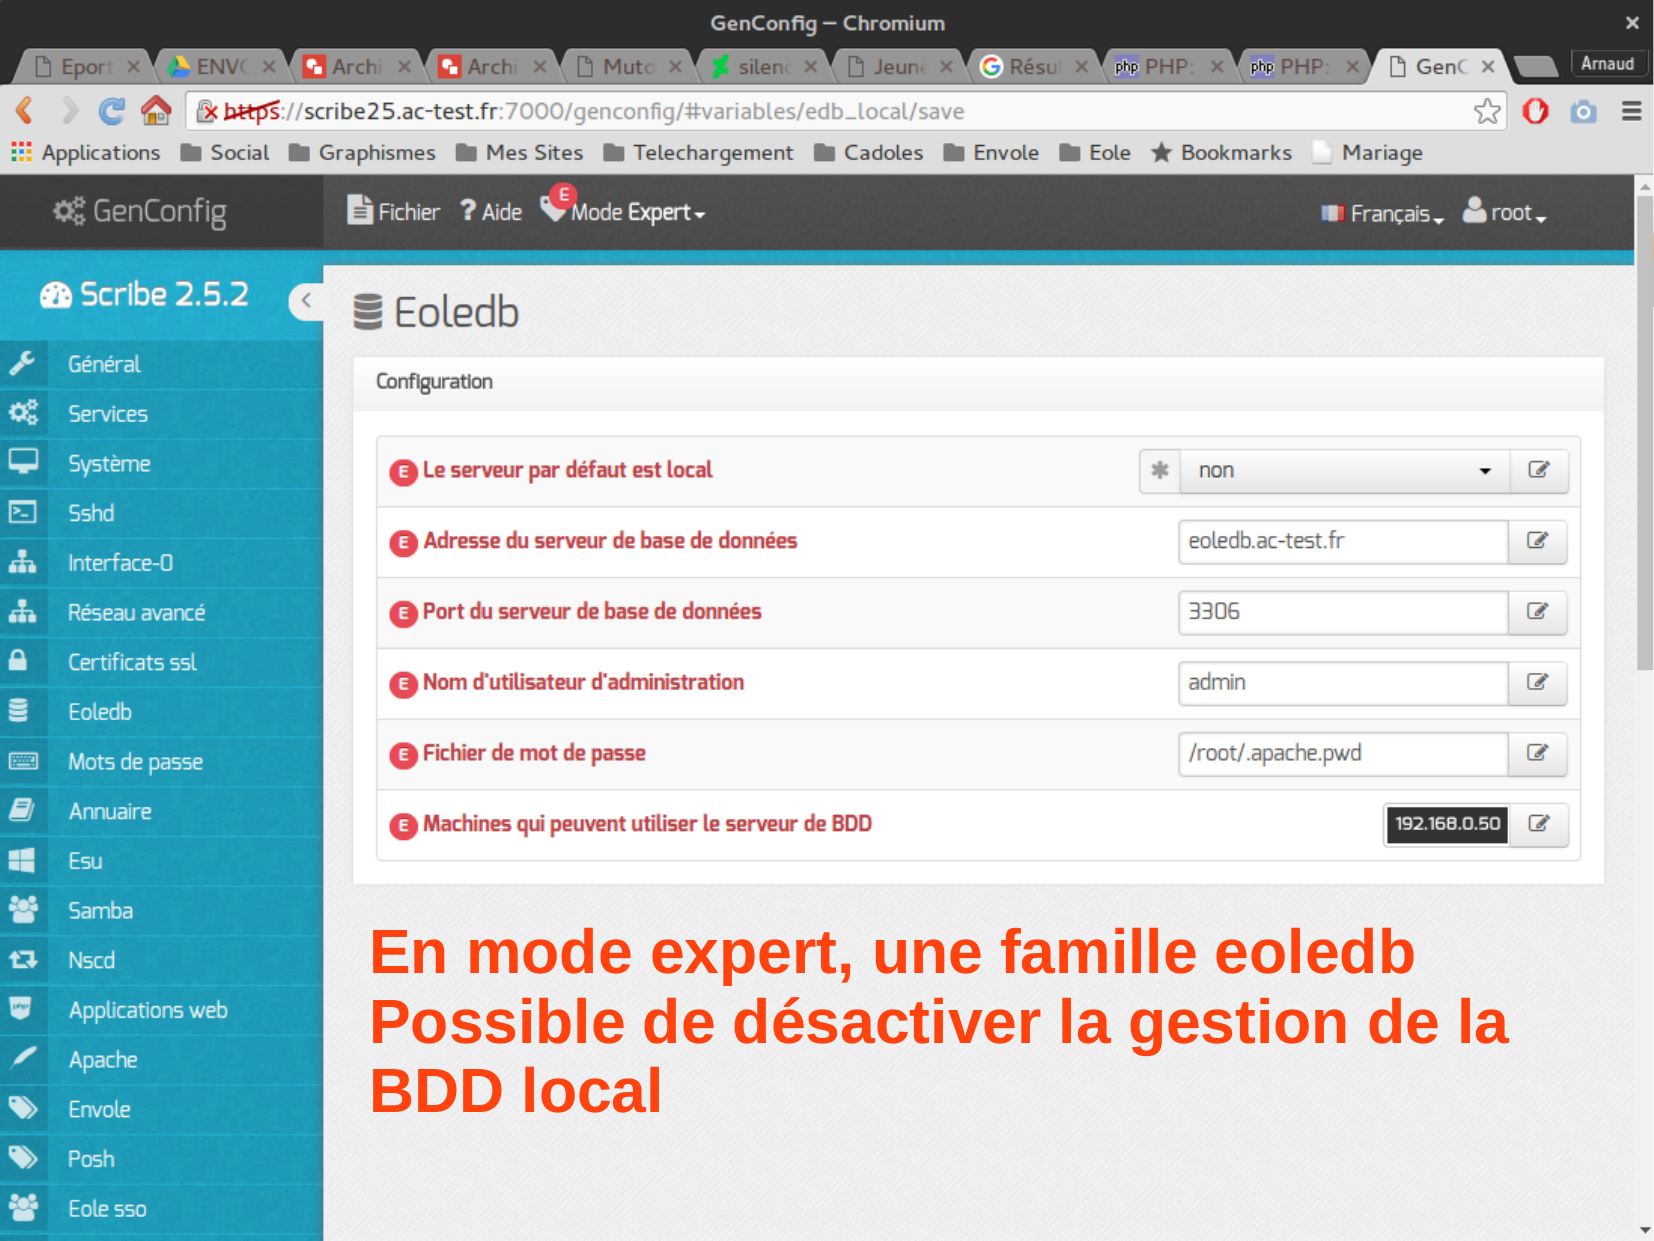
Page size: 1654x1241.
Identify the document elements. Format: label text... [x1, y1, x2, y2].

text_box En mode expert, une famille eoledb Possible de désactiver la gestion de la BDD local [354, 909, 1607, 1170]
picture [0, 0, 1654, 1241]
